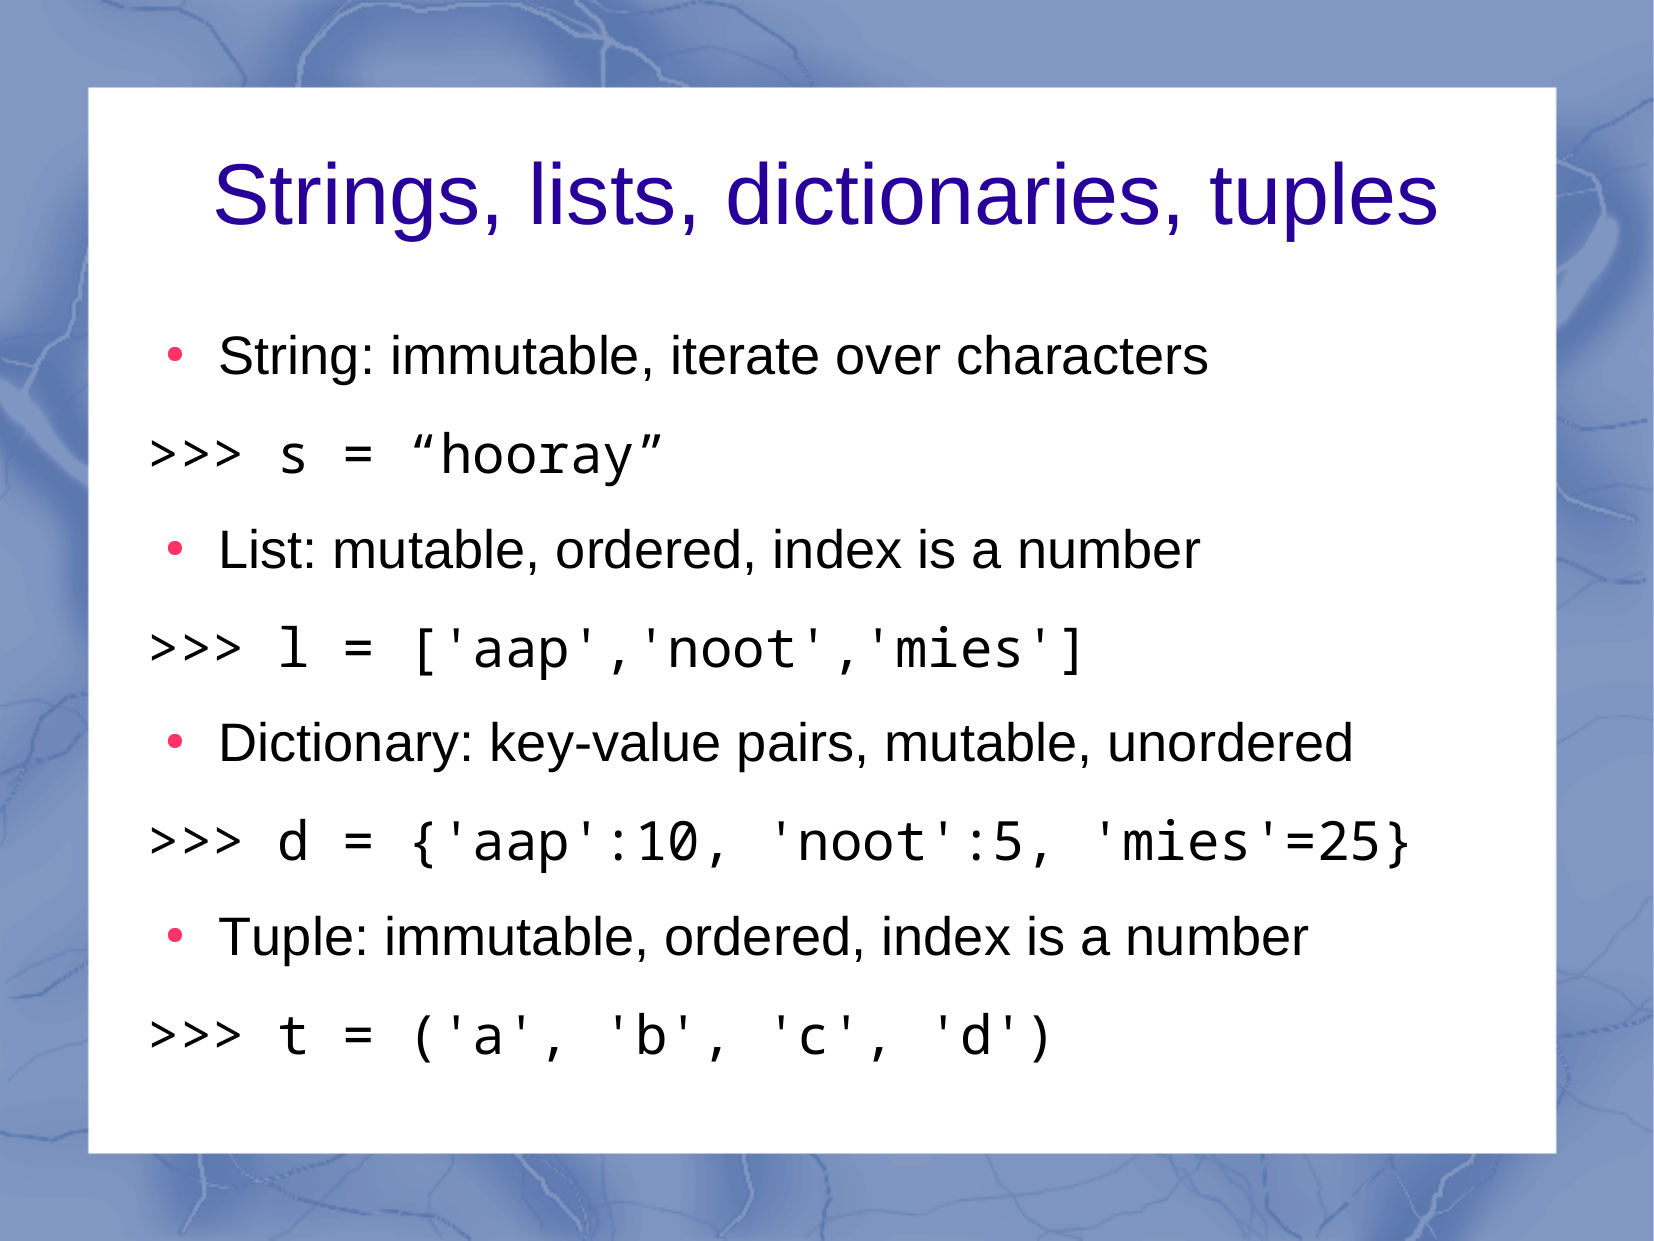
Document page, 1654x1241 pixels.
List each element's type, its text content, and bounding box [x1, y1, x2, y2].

list String: immutable, iterate over characters >>> s = “hooray” List: mutable, ordered, index is a number >>> l = ['aap','noot','mies'] Dictionary: key-value pairs, mutable, unordered >>> d = {'aap':10, 'noot':5, 'mies'=25} Tuple: immutable, ordered, index is a number >>> t = ('a', 'b', 'c', 'd') [147, 325, 1506, 1045]
title Strings, lists, dictionaries, tuples [118, 90, 1536, 298]
picture [0, 0, 1654, 1241]
